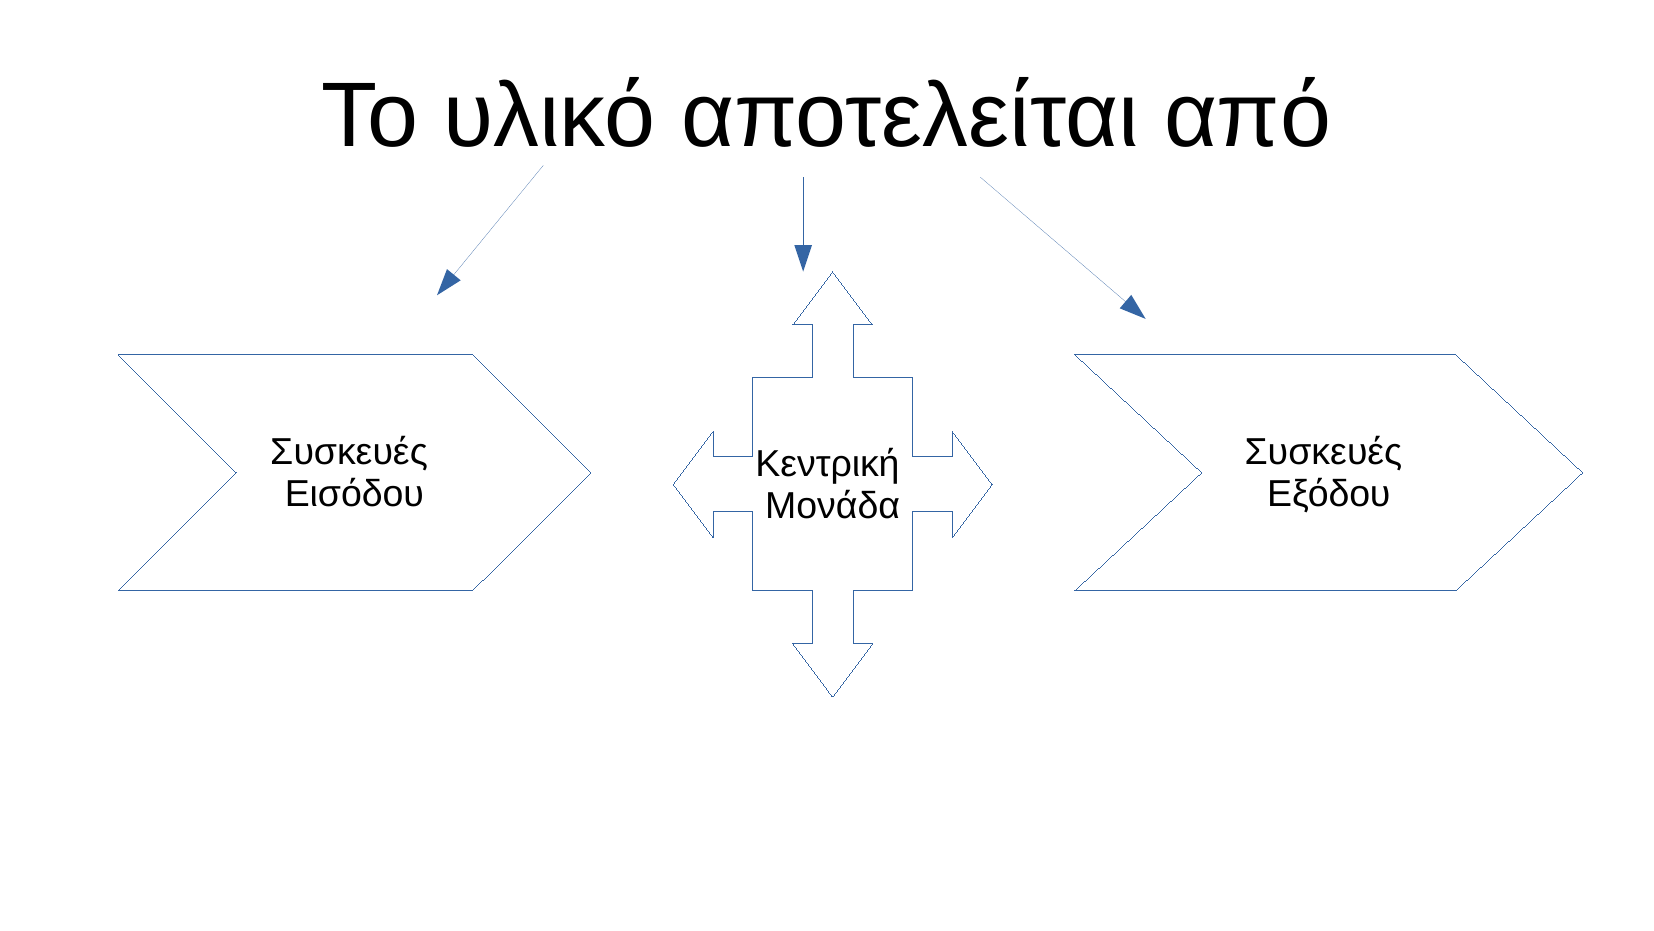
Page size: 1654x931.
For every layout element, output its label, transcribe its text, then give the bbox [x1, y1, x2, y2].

text_box Συσκευές Εισόδου [118, 354, 591, 591]
text_box Συσκευές Εξόδου [1074, 354, 1583, 591]
title Το υλικό αποτελείται από [82, 37, 1571, 193]
text_box Κεντρική Μονάδα [673, 271, 993, 697]
